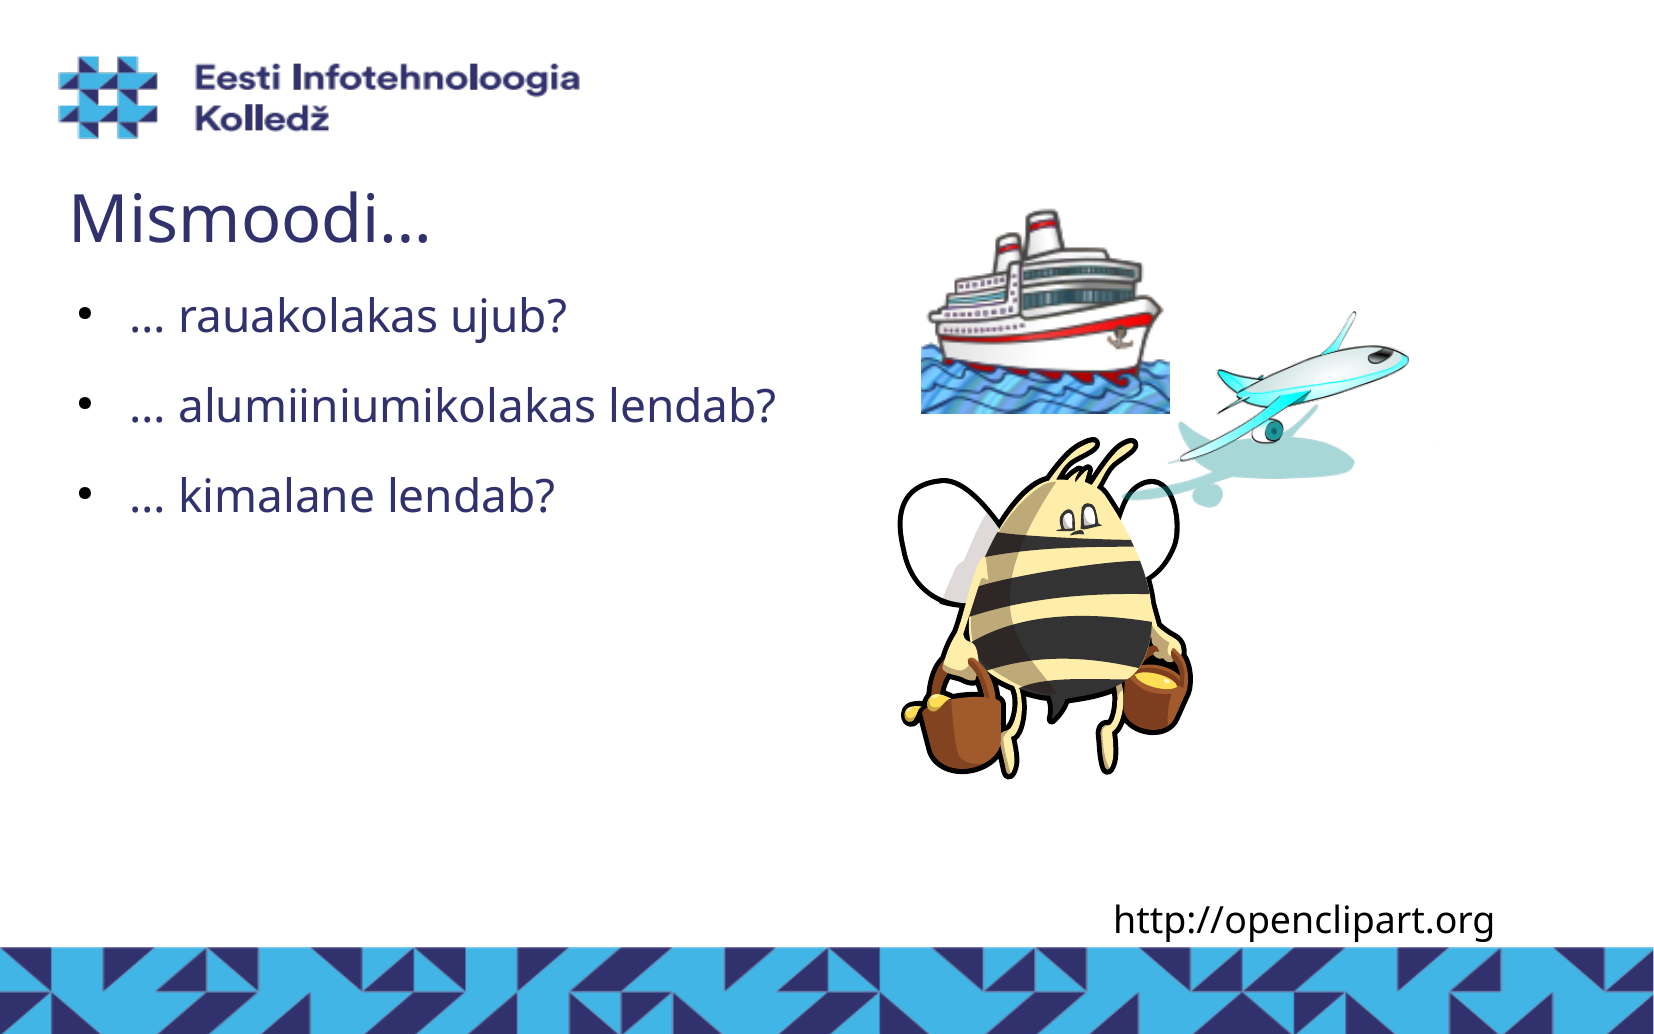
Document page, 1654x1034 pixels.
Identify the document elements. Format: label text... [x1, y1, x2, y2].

title Mismoodi… [68, 147, 1536, 283]
picture [921, 186, 1440, 508]
text_box http://openclipart.org [1098, 885, 1642, 945]
text_box [897, 437, 1193, 780]
list … rauakolakas ujub? … alumiiniumikolakas lendab? … kimalane lendab? [59, 283, 1595, 936]
